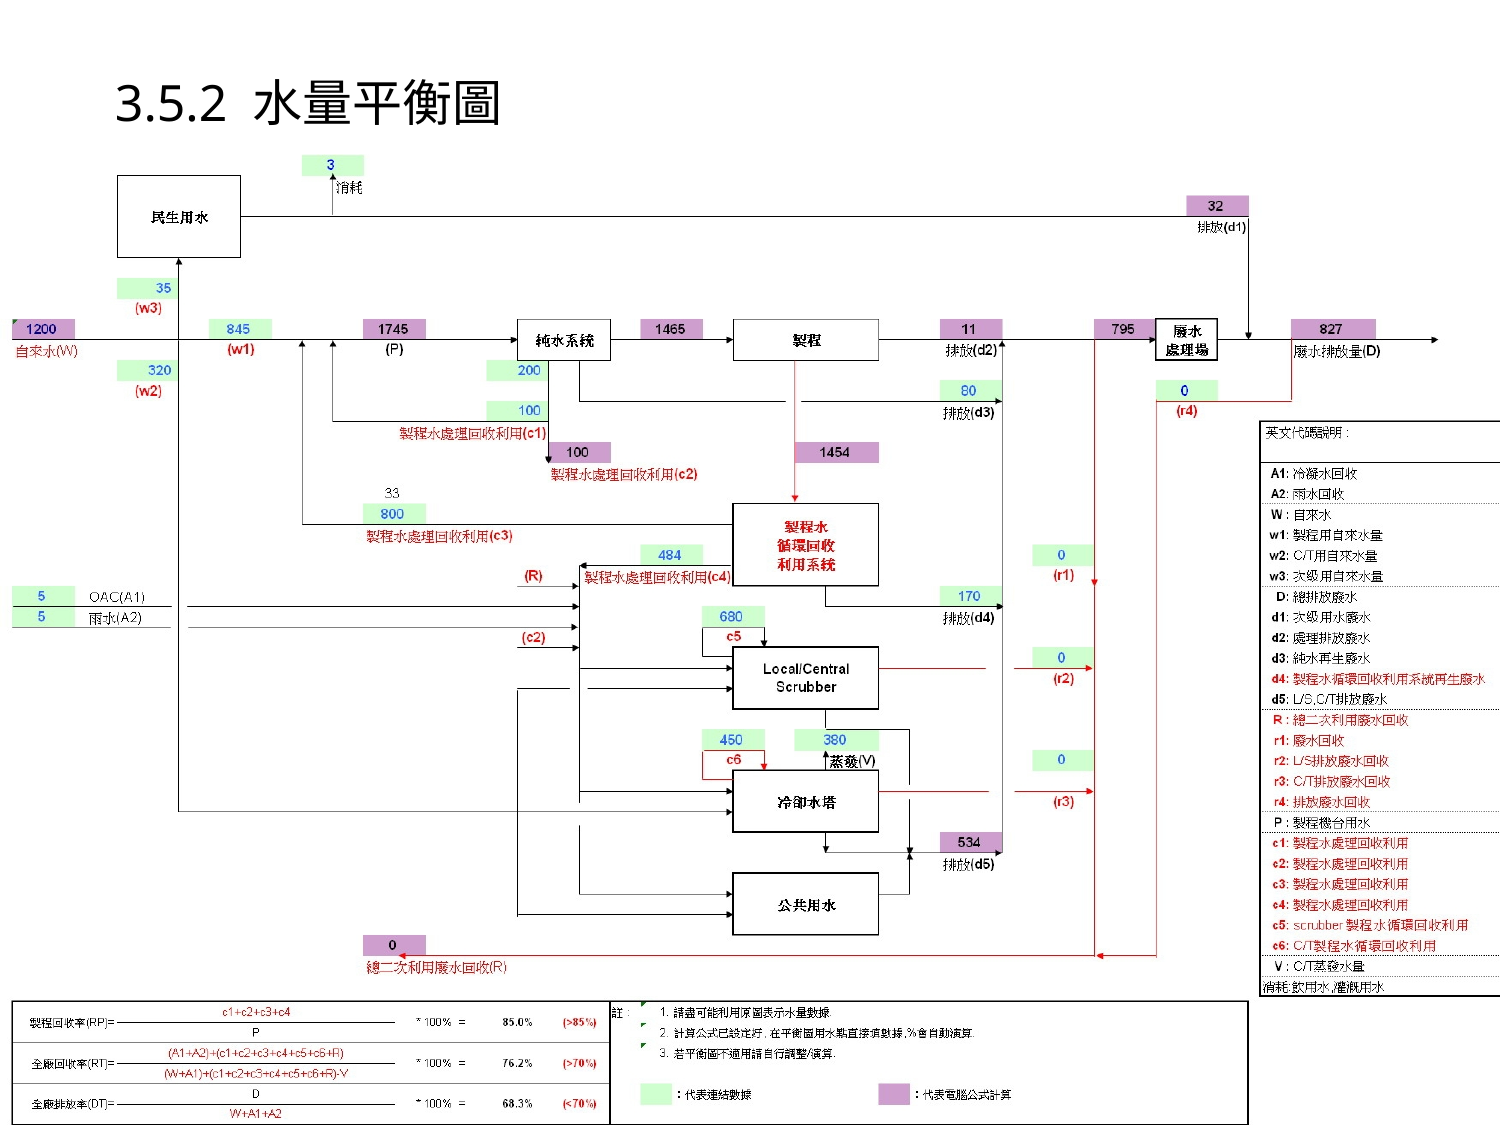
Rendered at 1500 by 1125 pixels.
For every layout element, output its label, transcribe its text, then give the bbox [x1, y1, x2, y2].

picture [0, 154, 1500, 1125]
text_box 3.5.2 水量平衡圖 [100, 64, 518, 139]
